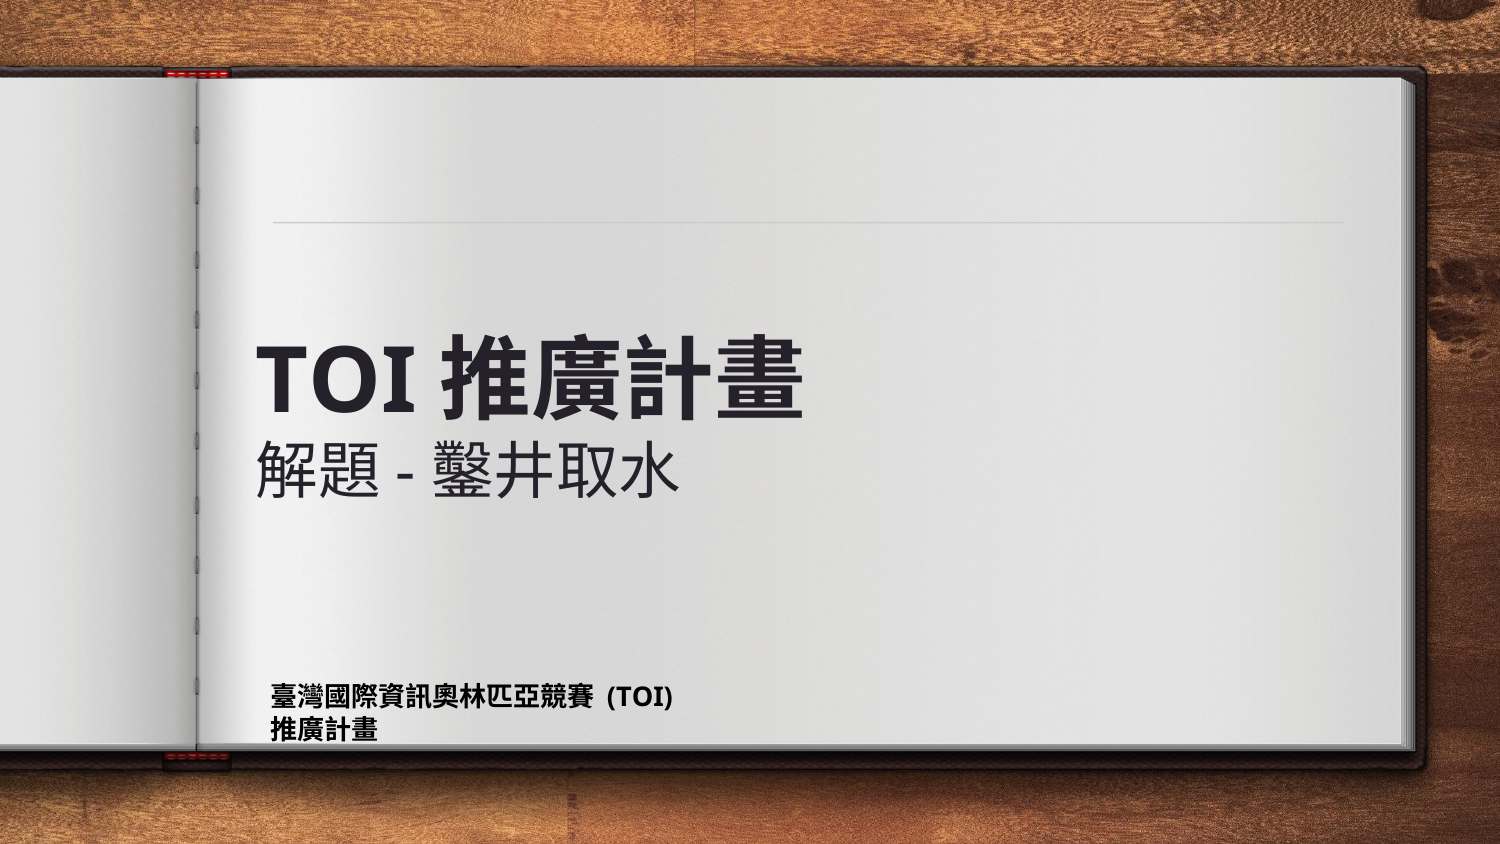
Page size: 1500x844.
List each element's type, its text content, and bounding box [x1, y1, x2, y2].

text_box TOI推廣計畫 解題-鑿井取水 [240, 262, 894, 565]
